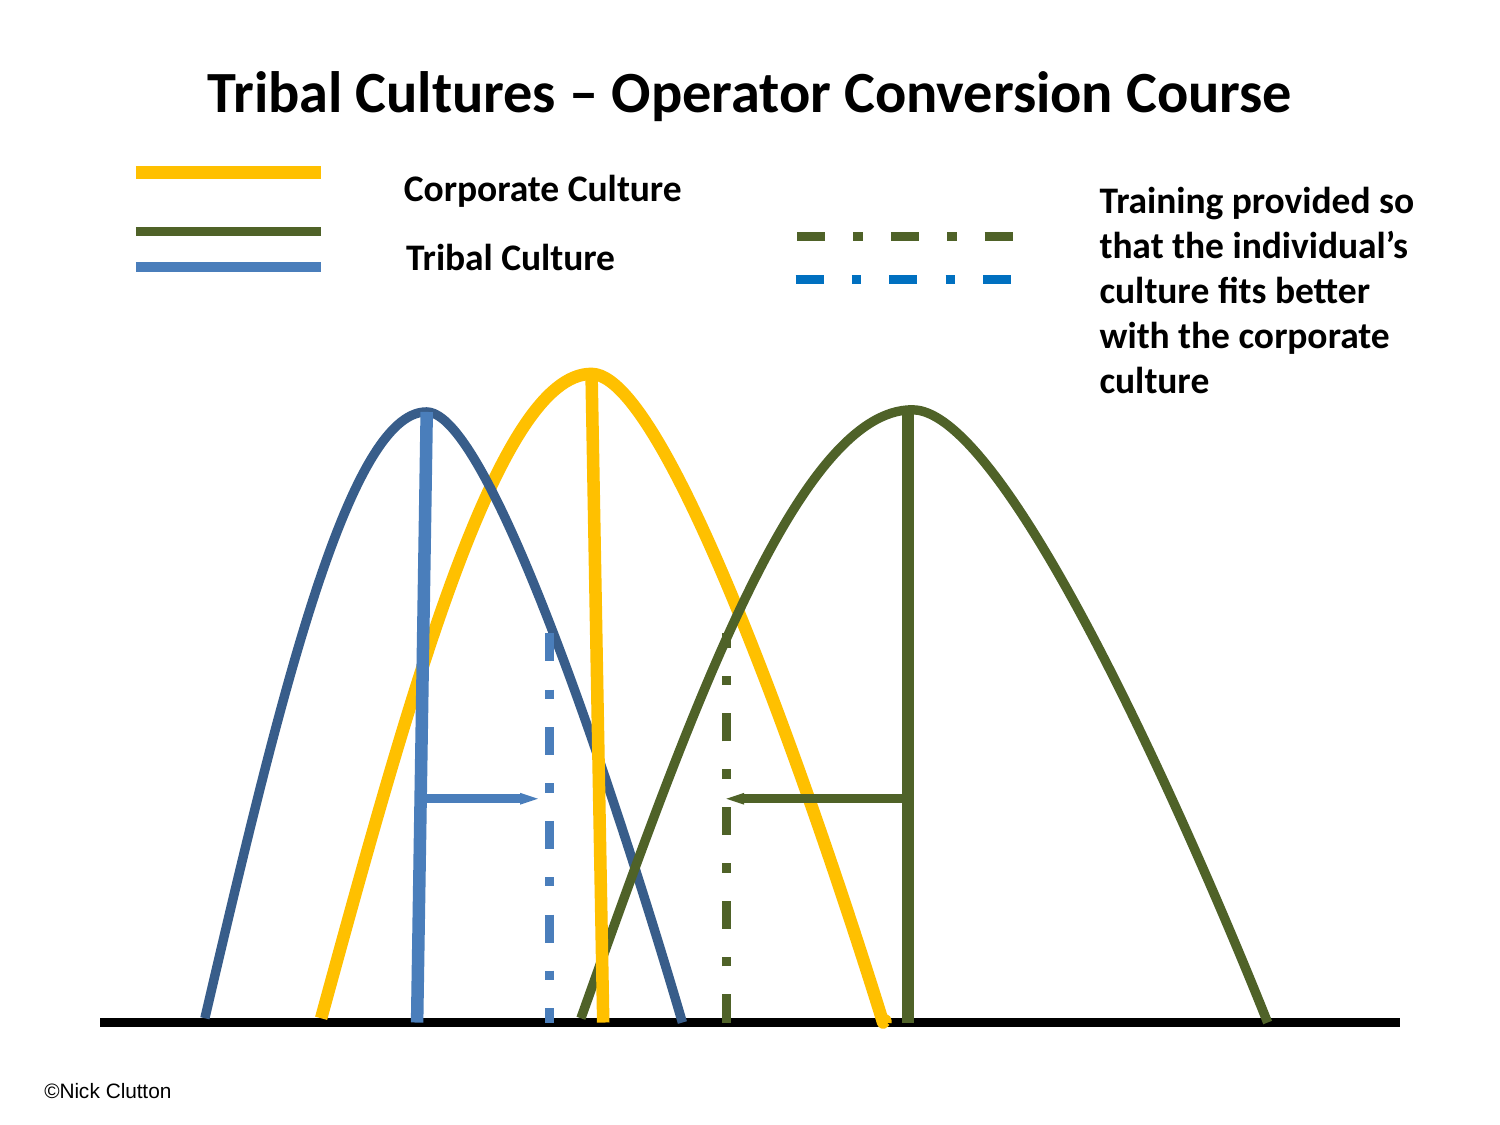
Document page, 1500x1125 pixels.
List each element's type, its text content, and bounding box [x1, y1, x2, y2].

title Tribal Cultures – Operator Conversion Course [75, 45, 1426, 133]
text_box Corporate Culture [388, 156, 720, 240]
text_box Training provided so that the individual’s culture fits better with the corporate culture [1084, 168, 1451, 412]
text_box Tribal Culture [391, 225, 685, 287]
text_box ©Nick Clutton [29, 1070, 195, 1111]
